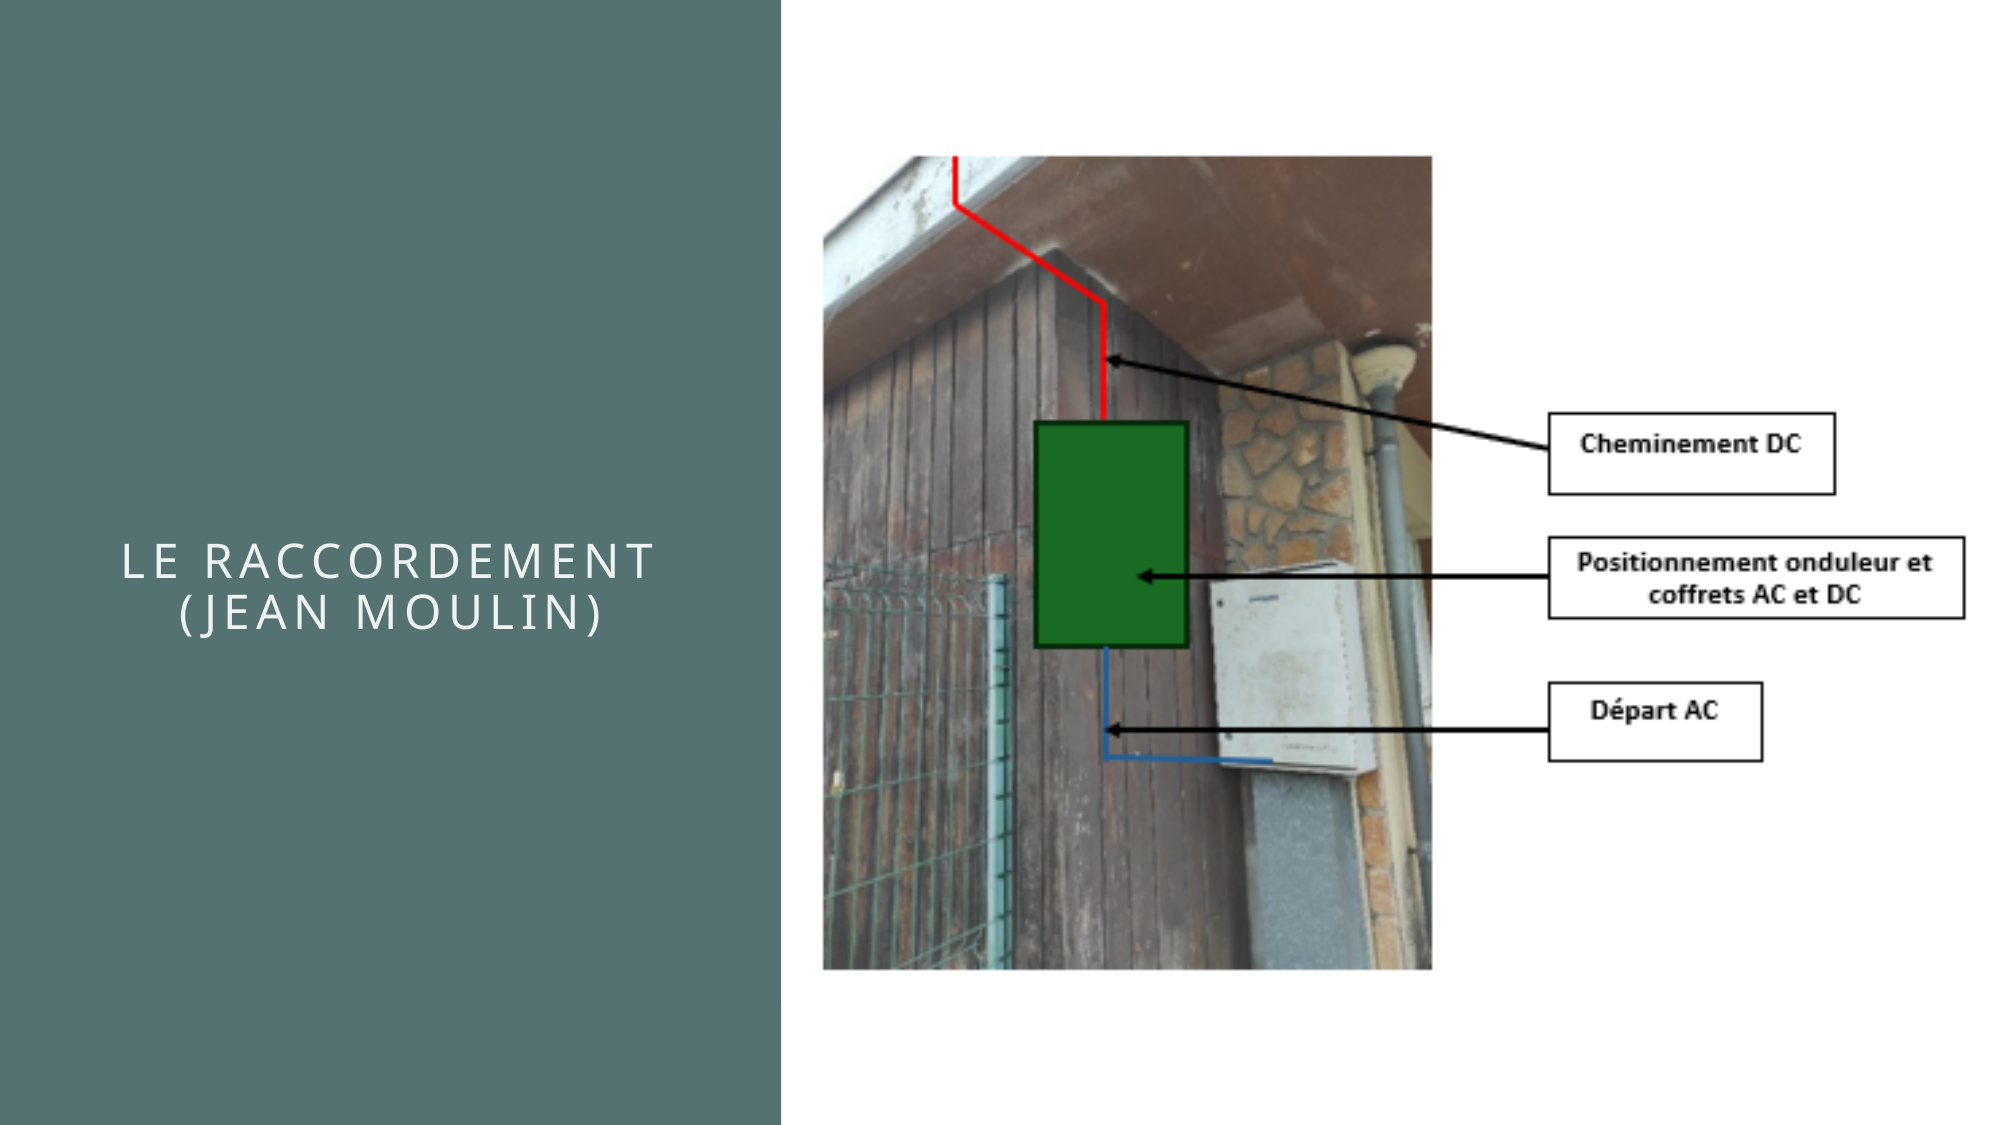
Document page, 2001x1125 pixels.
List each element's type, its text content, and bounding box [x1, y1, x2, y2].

picture [781, 122, 2000, 1003]
title Le raccordement (Jean moulin) [88, 148, 693, 648]
text_box [0, 0, 782, 1125]
